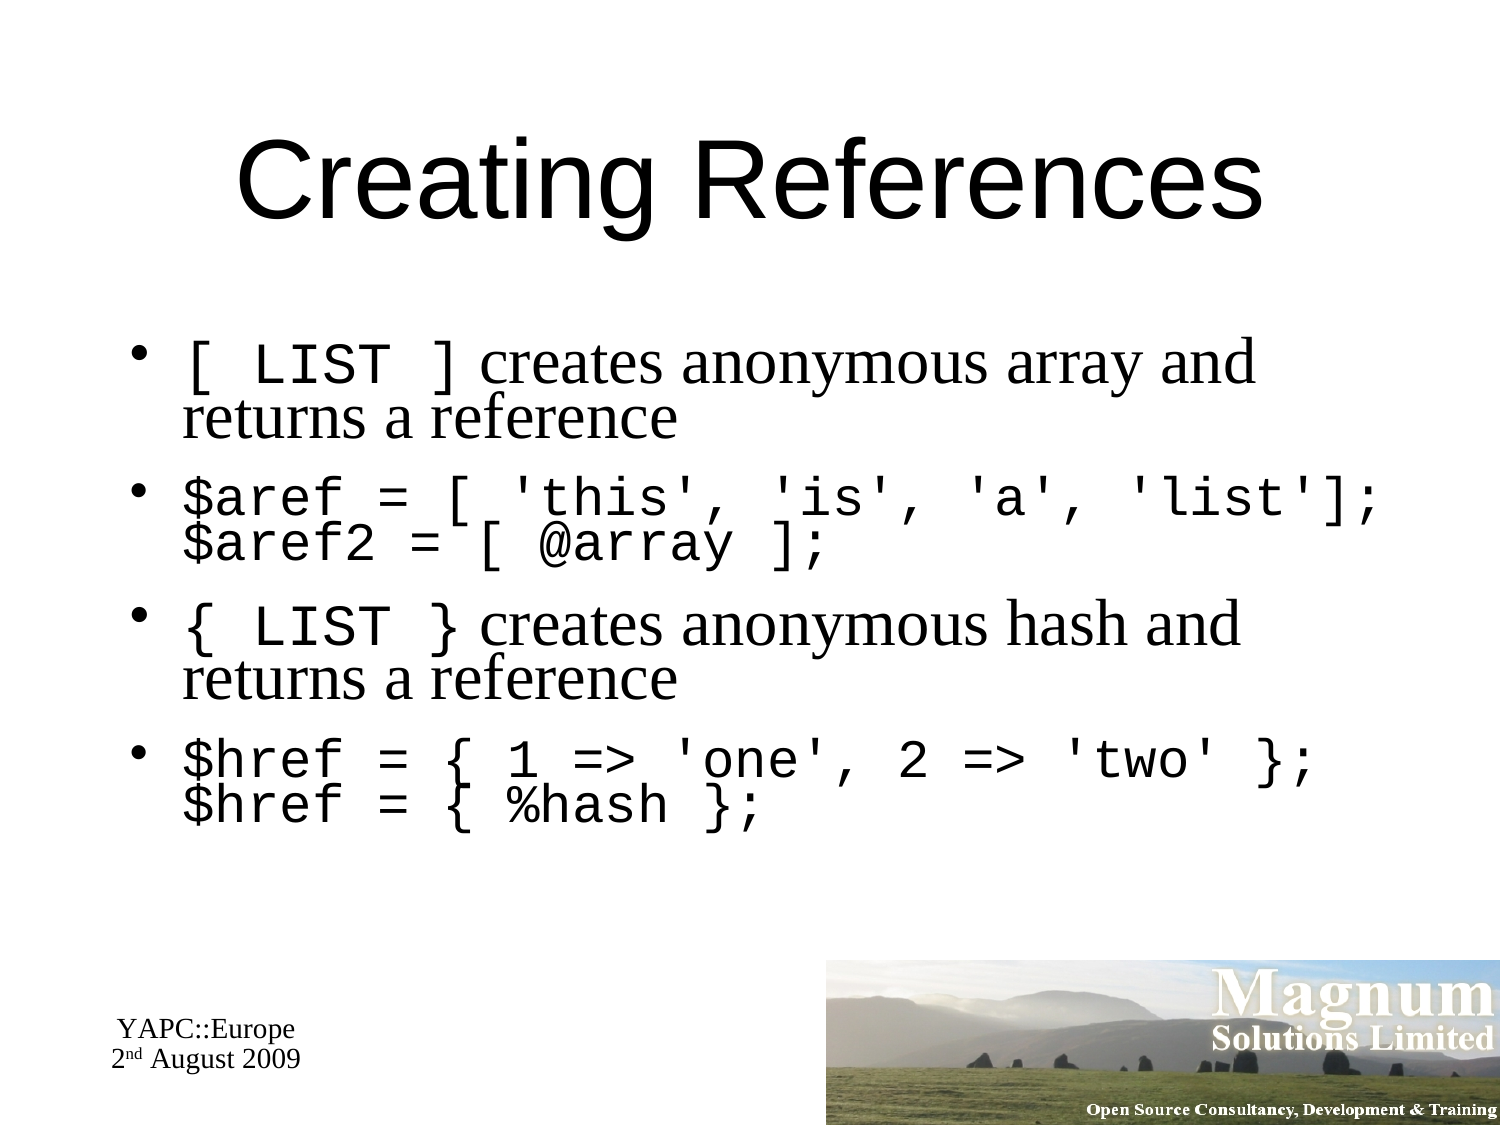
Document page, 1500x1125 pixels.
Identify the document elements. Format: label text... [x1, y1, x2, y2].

picture [826, 960, 1500, 1125]
title Creating References [112, 62, 1388, 250]
list [ LIST ] creates anonymous array and returns a reference $aref = [ 'this', 'is', 'a', 'list']; $aref2 = [ @array ]; { LIST } creates anonymous hash and returns a reference $href = { 1 => 'one', 2 => 'two' }; $href = { %hash }; [112, 337, 1388, 852]
